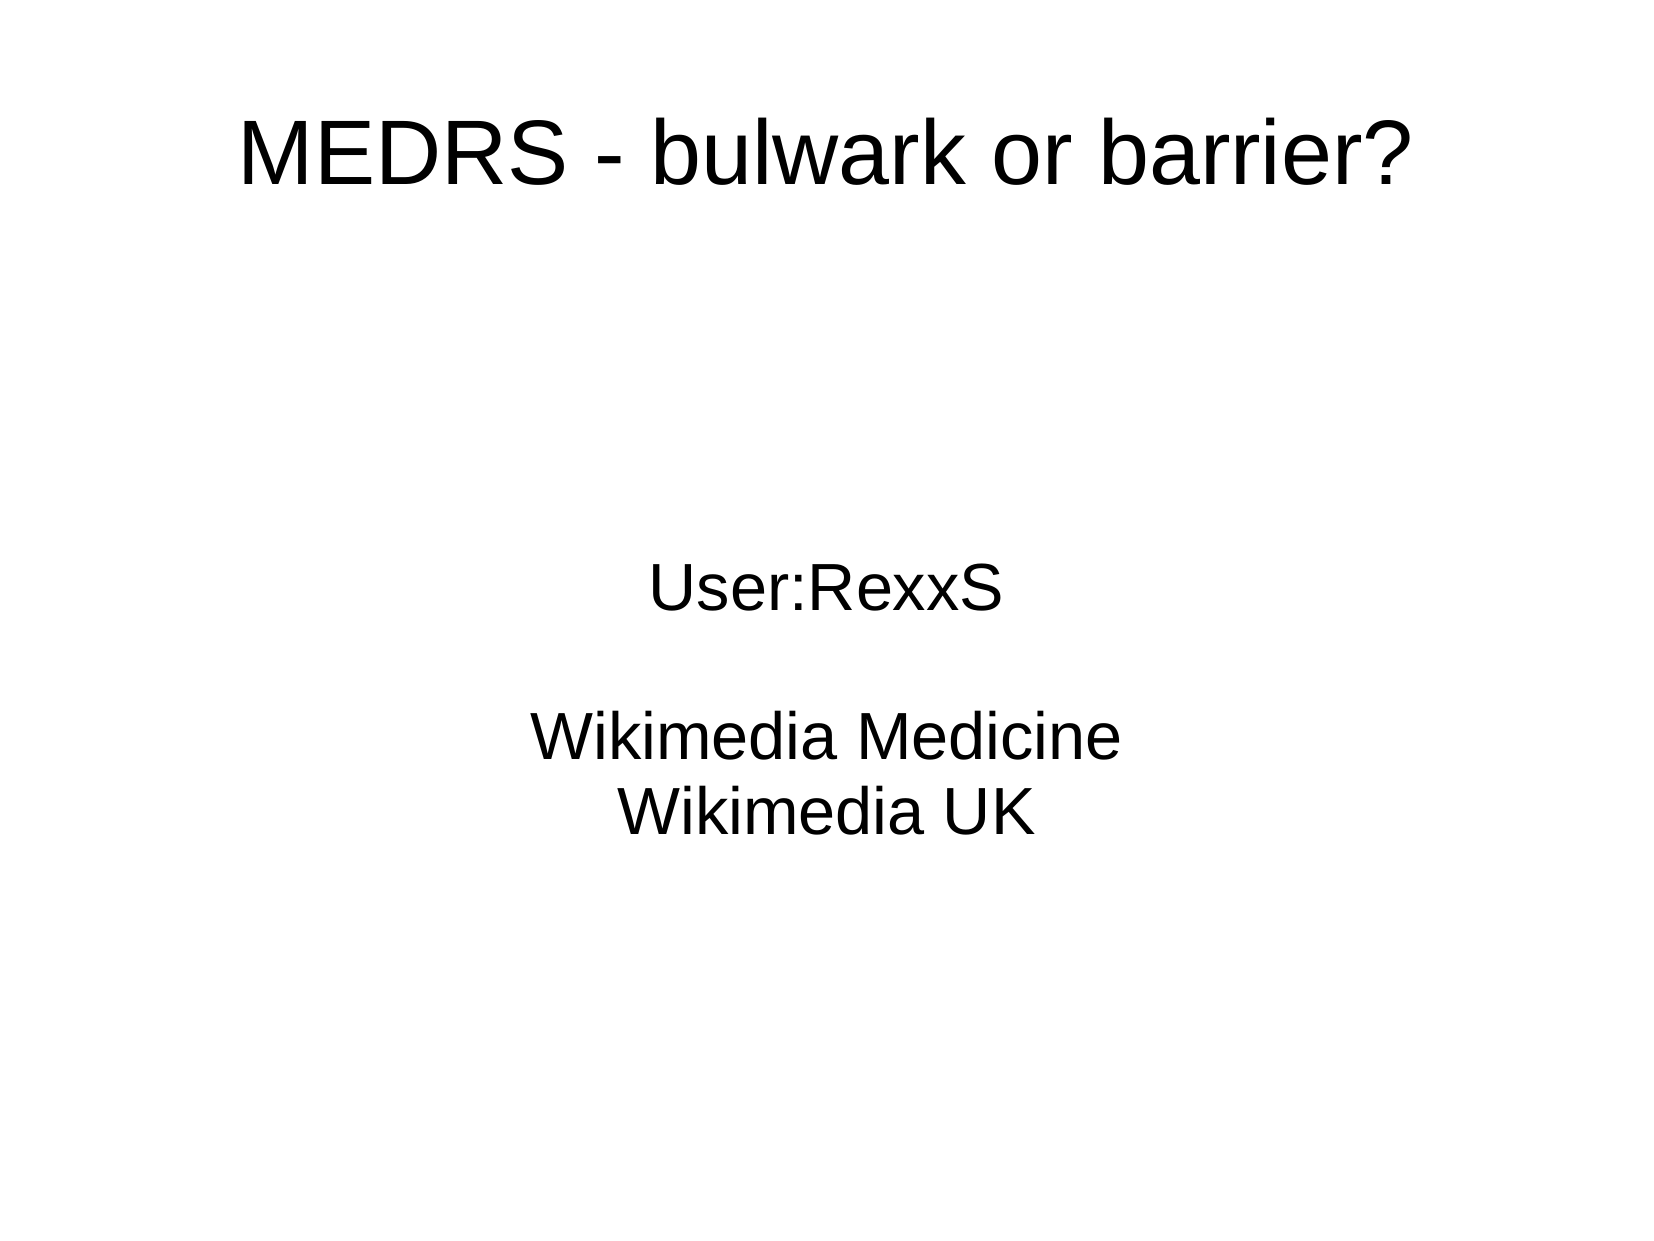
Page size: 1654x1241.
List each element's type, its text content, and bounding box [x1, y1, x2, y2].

subtitle User:RexxS Wikimedia Medicine Wikimedia UK [82, 290, 1571, 1109]
title MEDRS - bulwark or barrier? [82, 49, 1571, 257]
